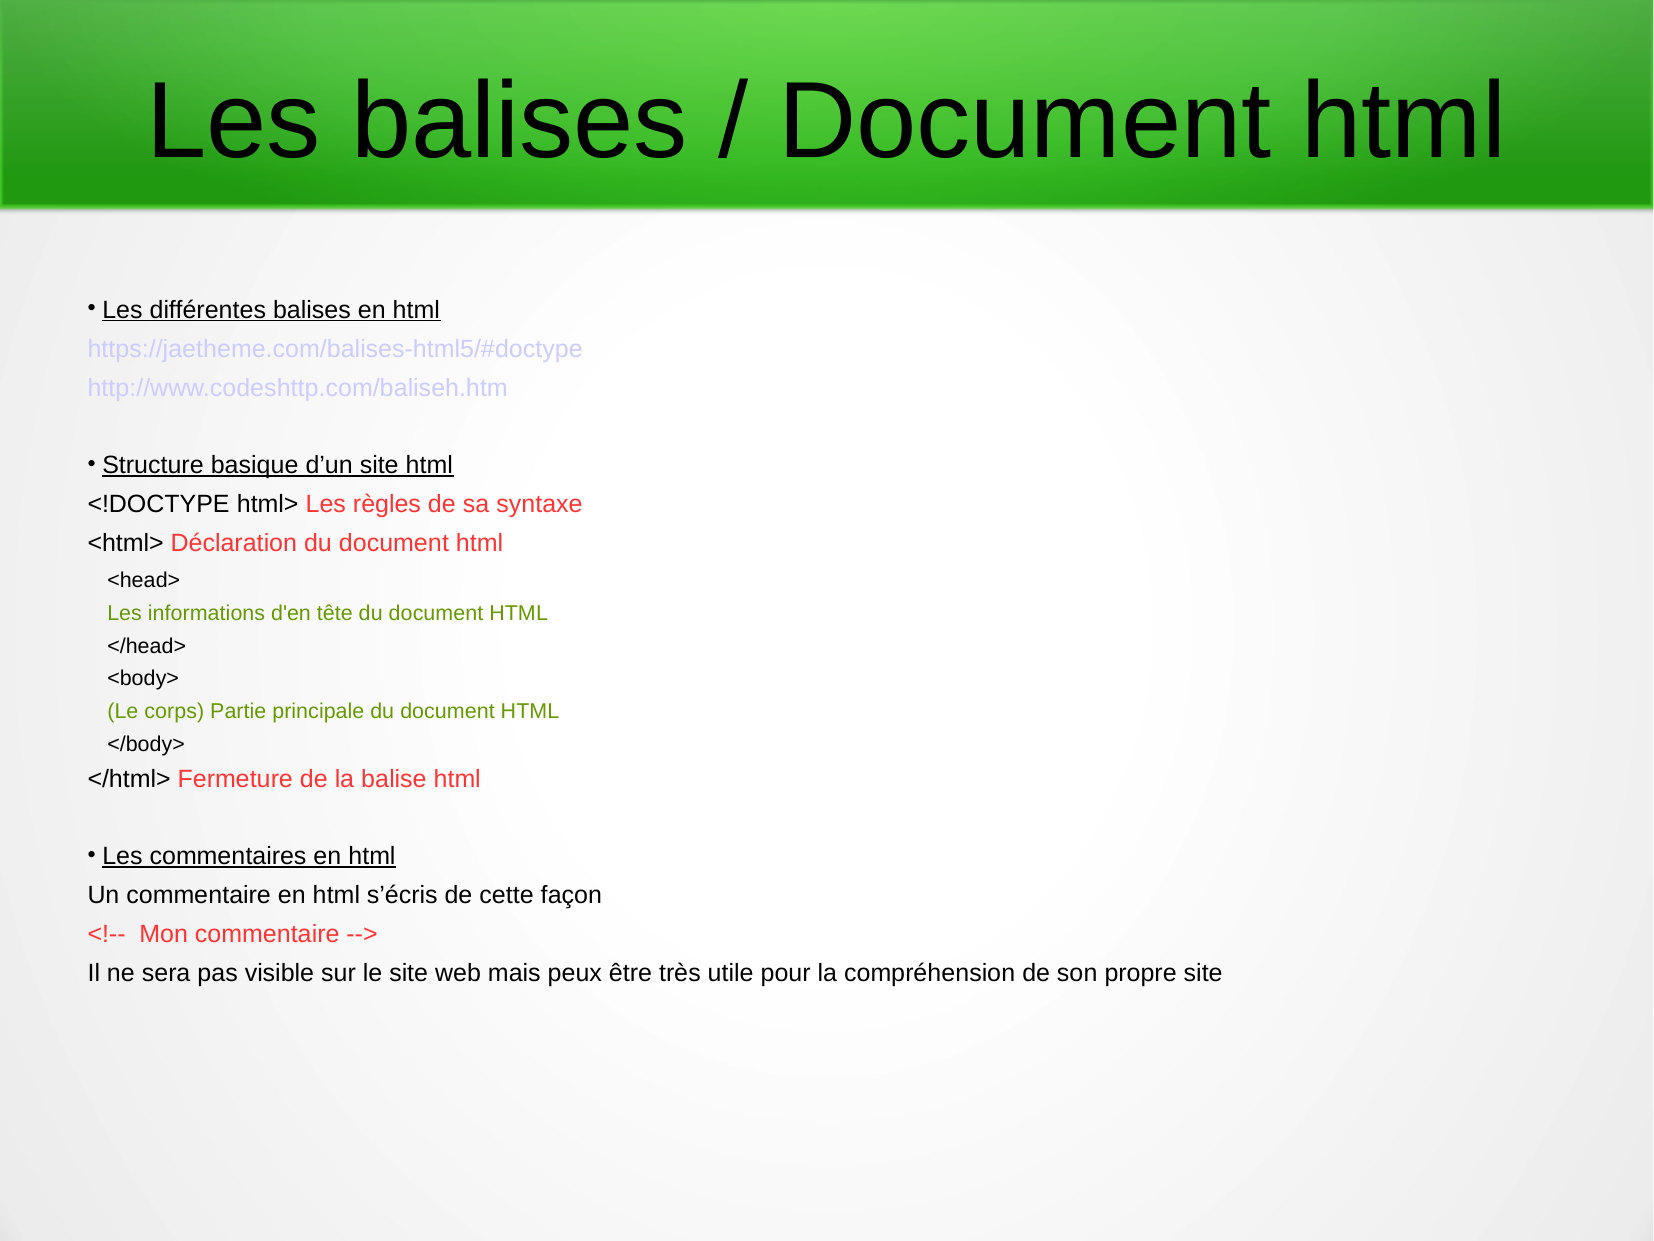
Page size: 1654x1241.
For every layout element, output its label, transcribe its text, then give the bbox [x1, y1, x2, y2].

title Les balises / Document html [82, 47, 1571, 189]
picture [0, 0, 1654, 1241]
list Les différentes balises en html https://jaetheme.com/balises-html5/#doctype http://www.codeshttp.com/baliseh.htm Structure basique d’un site html <!DOCTYPE html> Les règles de sa syntaxe <html> Déclaration du document html <head> Les informations d'en tête du document HTML </head> <body> (Le corps) Partie principale du document HTML </body> </html> Fermeture de la balise html Les commentaires en html Un commentaire en html s’écris de cette façon <!-- Mon commentaire --> Il ne sera pas visible sur le site web mais peux être très utile pour la compréhension de son propre site [82, 290, 1571, 1010]
